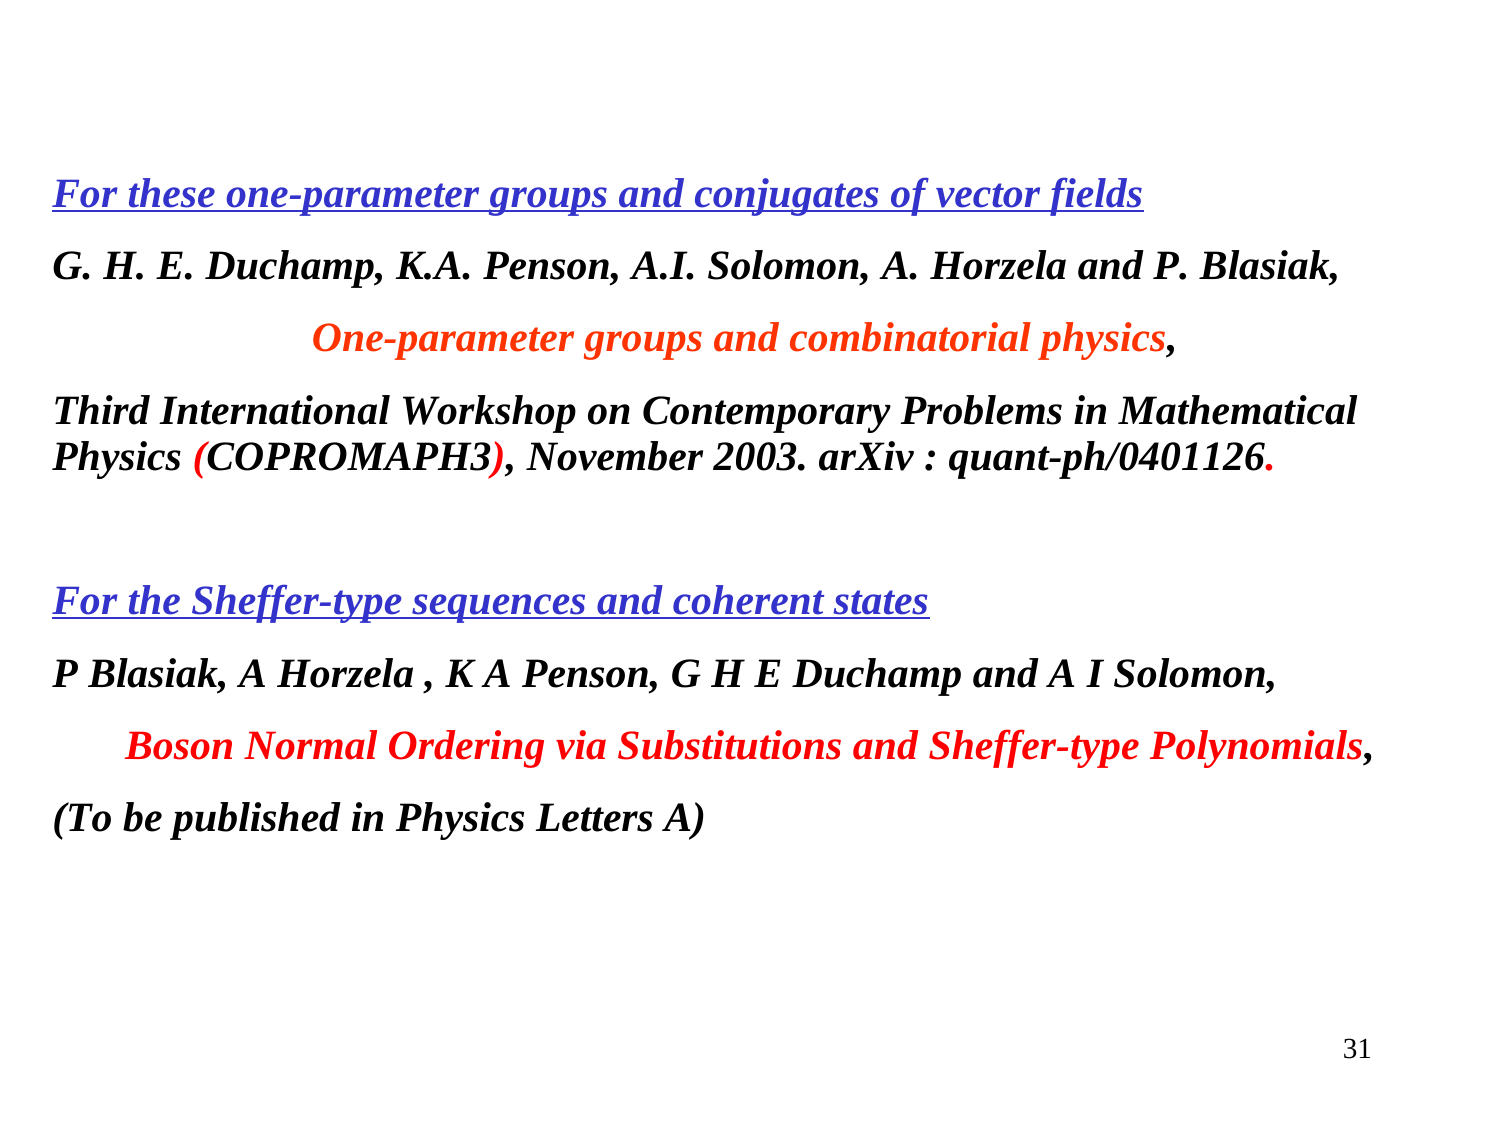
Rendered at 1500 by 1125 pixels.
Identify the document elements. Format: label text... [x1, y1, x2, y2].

text_box For these one-parameter groups and conjugates of vector fields G. H. E. Duchamp, K.A. Penson, A.I. Solomon, A. Horzela and P. Blasiak, One-parameter groups and combinatorial physics, Third International Workshop on Contemporary Problems in Mathematical Physics (COPROMAPH3), November 2003. arXiv : quant-ph/0401126. For the Sheffer-type sequences and coherent states P Blasiak, A Horzela , K A Penson, G H E Duchamp and A I Solomon, Boson Normal Ordering via Substitutions and Sheffer-type Polynomials, (To be published in Physics Letters A) [37, 162, 1463, 849]
